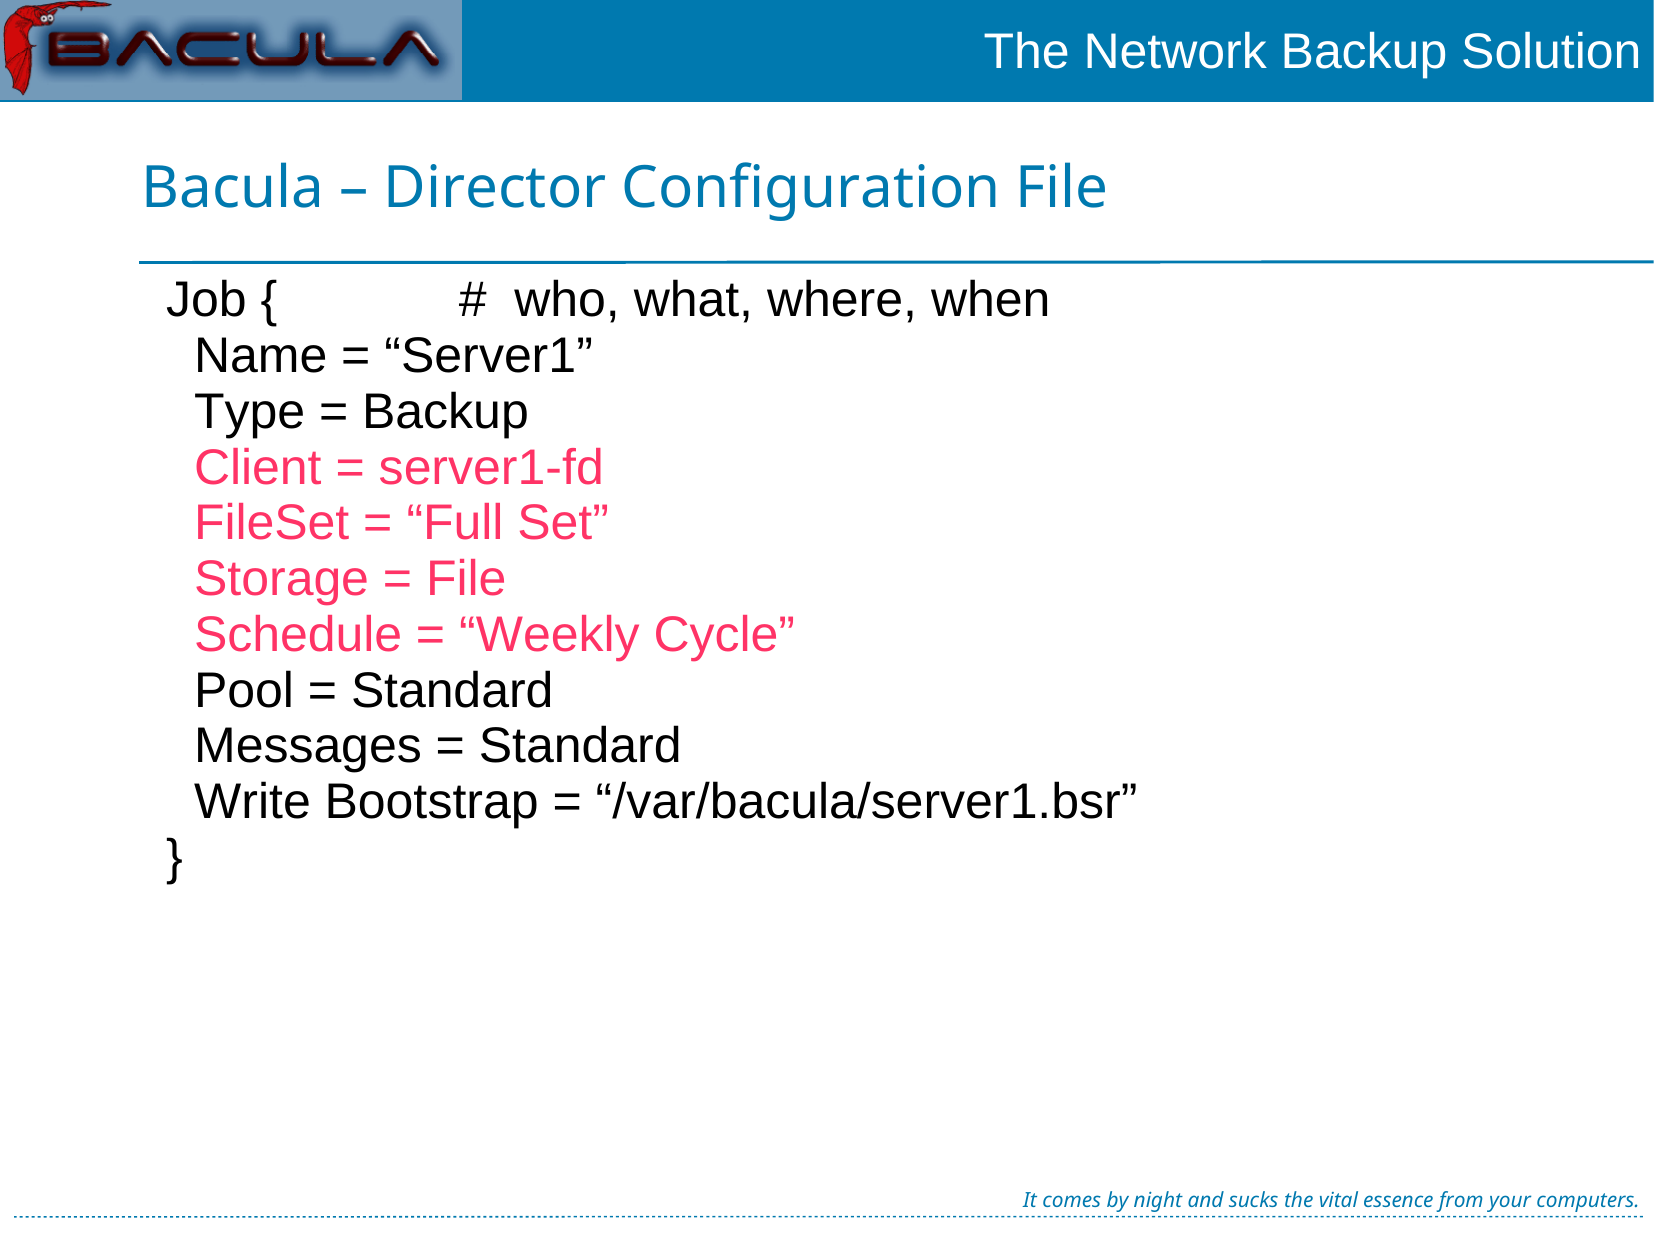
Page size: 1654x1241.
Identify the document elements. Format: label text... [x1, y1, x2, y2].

picture [0, 0, 461, 99]
title Bacula – Director Configuration File [141, 112, 1501, 226]
list Job { # who, what, where, when Name = “Server1” Type = Backup Client = server1-fd FileSet = “Full Set” Storage = File Schedule = “Weekly Cycle” Pool = Standard Messages = Standard Write Bootstrap = “/var/bacula/server1.bsr” } [107, 271, 1501, 1089]
